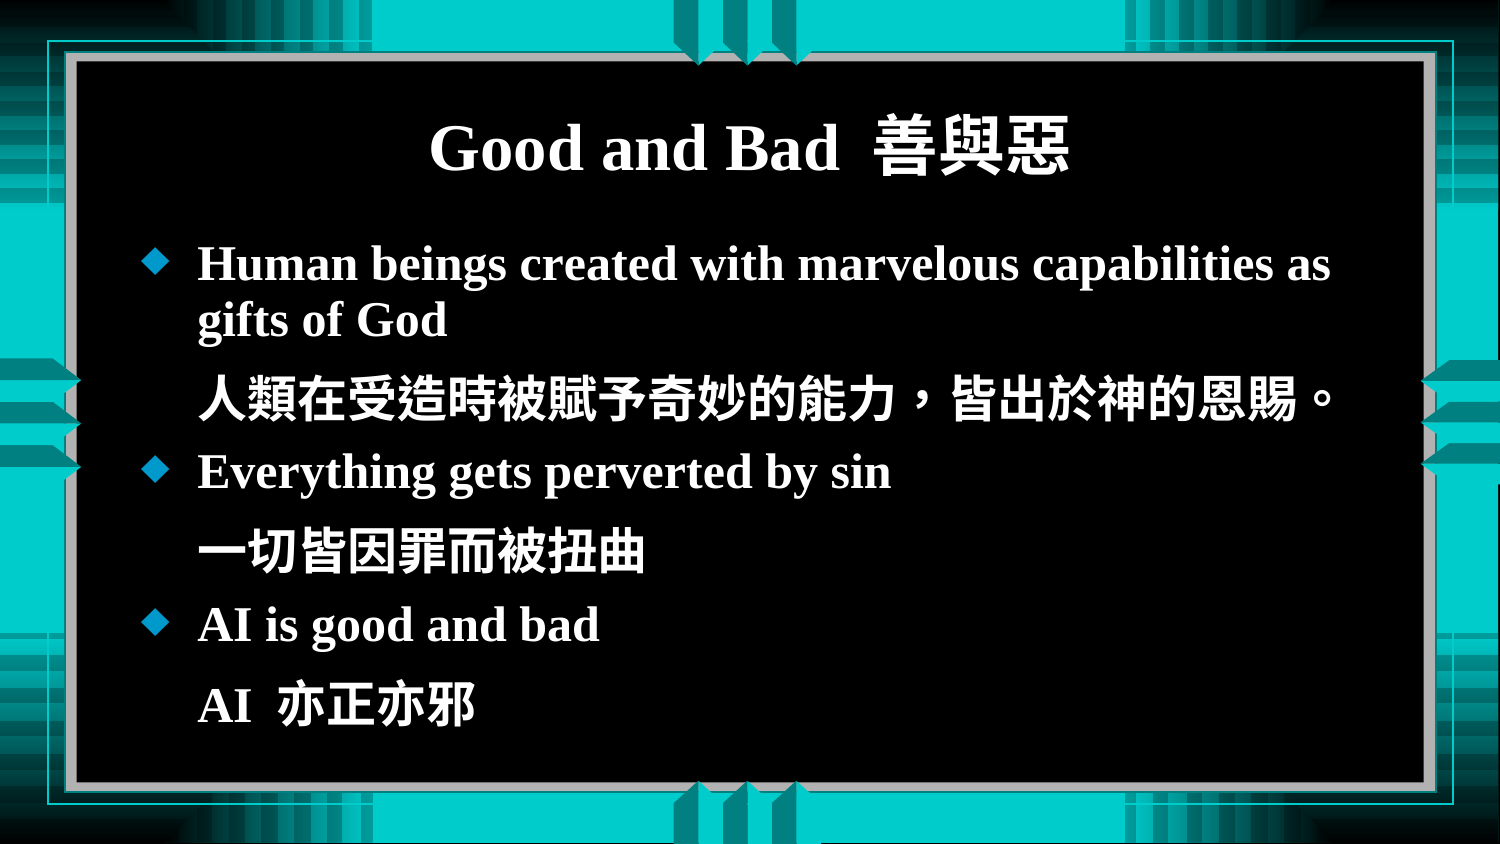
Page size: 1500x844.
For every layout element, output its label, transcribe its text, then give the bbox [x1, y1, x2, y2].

list Human beings created with marvelous capabilities as gifts of God 人類在受造時被賦予奇妙的能力，皆出於神的恩賜。 Everything gets perverted by sin 一切皆因罪而被扭曲 AI is good and bad AI 亦正亦邪 [141, 236, 1360, 743]
title Good and Bad 善與惡 [112, 70, 1388, 212]
